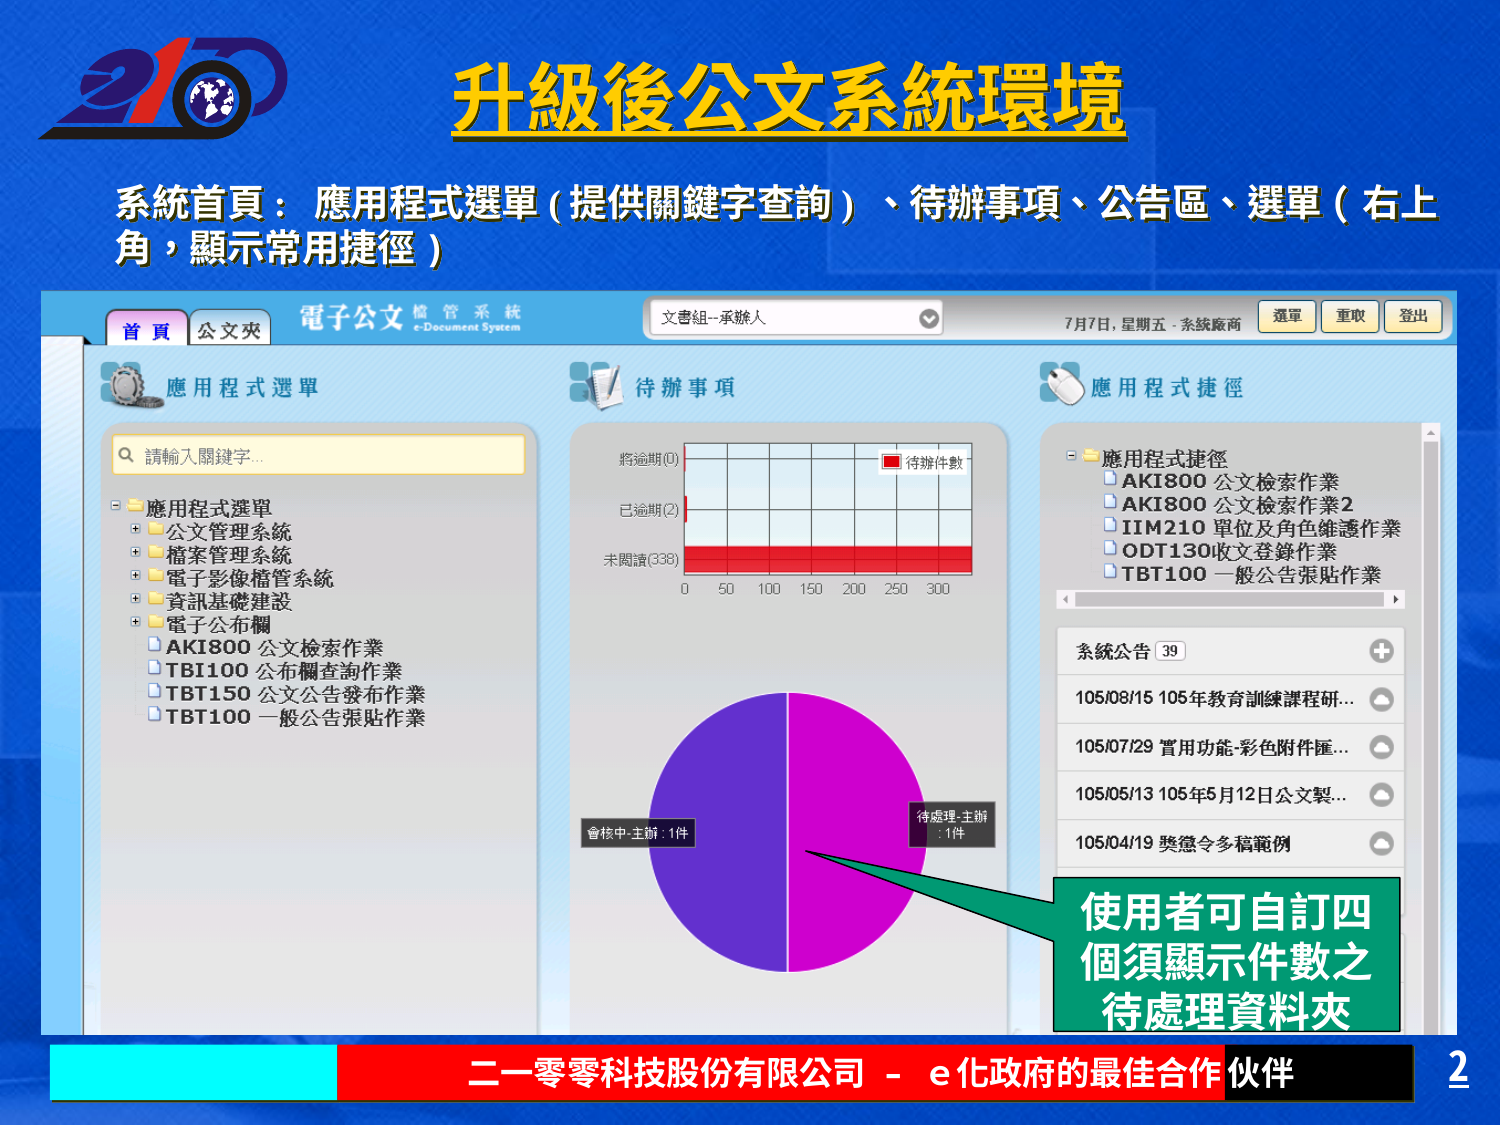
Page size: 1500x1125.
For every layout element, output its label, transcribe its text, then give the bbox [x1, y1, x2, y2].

text_box 使用者可自訂四個須顯示件數之待處理資料夾 [805, 850, 1400, 1032]
text_box 系統首頁: 應用程式選單(提供關鍵字查詢) 、待辦事項、公告區、選單(右上角，顯示常用捷徑) [100, 171, 1462, 322]
text_box 升級後公文系統環境 [436, 42, 1142, 149]
picture [0, 0, 1500, 1125]
